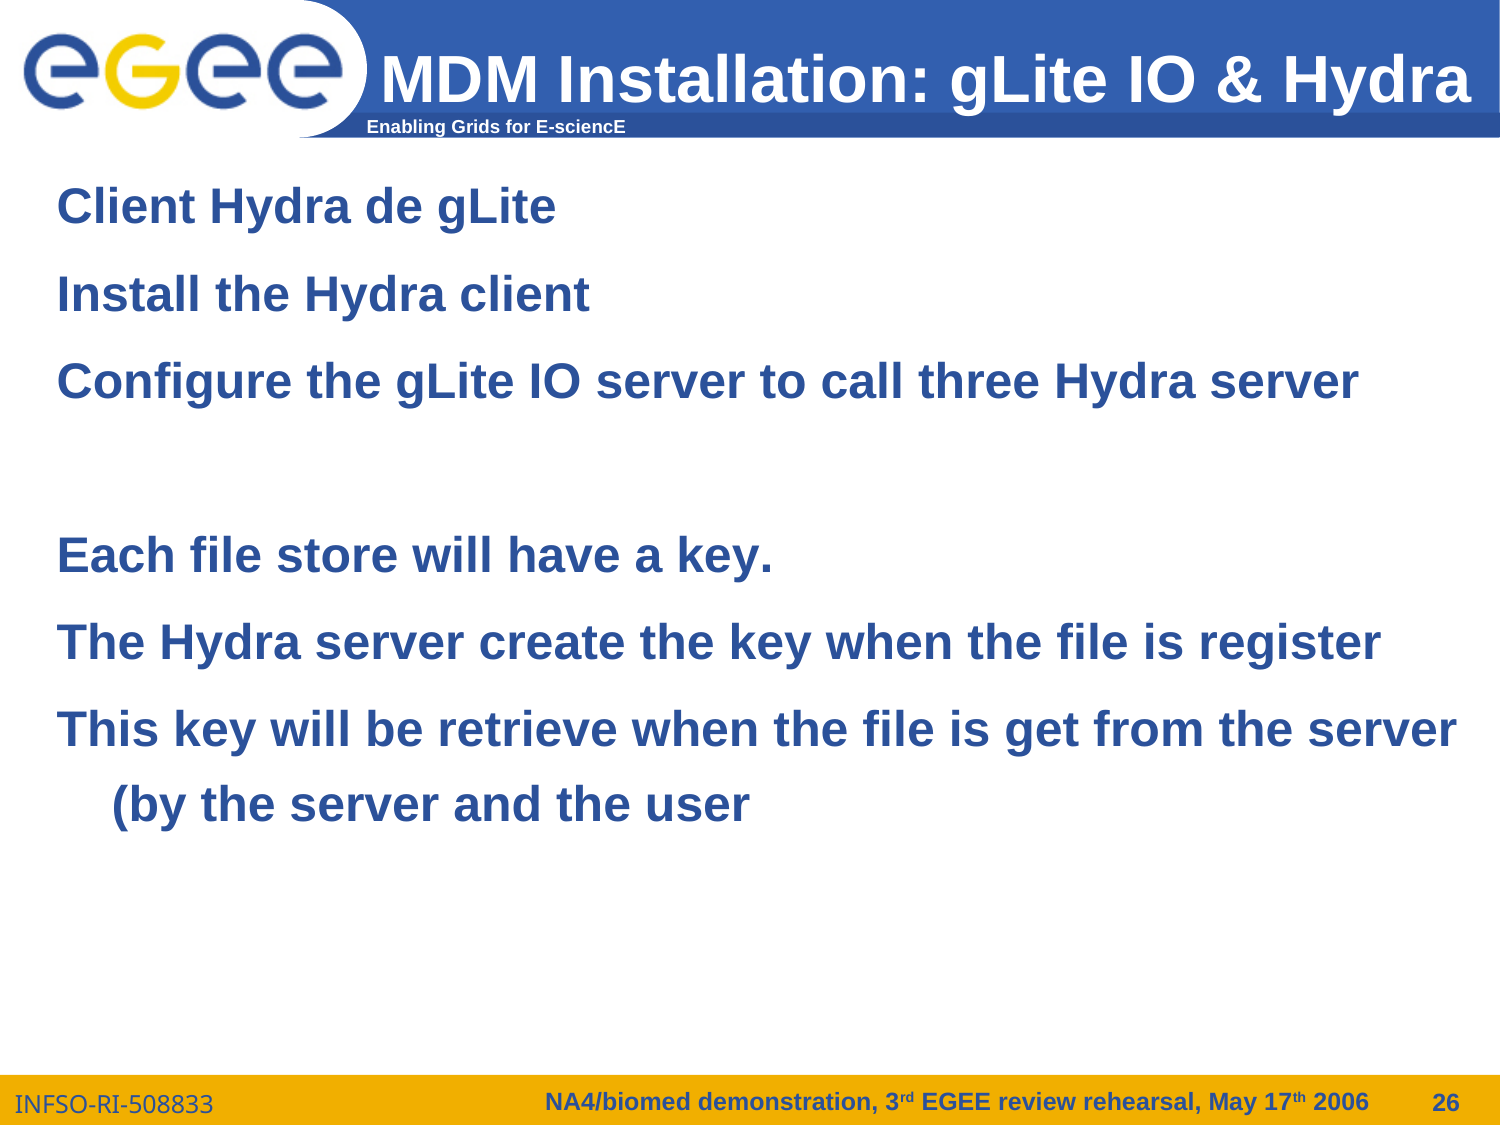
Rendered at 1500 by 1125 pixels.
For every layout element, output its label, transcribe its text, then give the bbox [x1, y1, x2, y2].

list Client Hydra de gLite Install the Hydra client Configure the gLite IO server to call three Hydra server Each file store will have a key. The Hydra server create the key when the file is register This key will be retrieve when the file is get from the server (by the server and the user [56, 159, 1465, 1116]
picture [18, 30, 349, 112]
title MDM Installation: gLite IO & Hydra [369, 10, 1474, 124]
